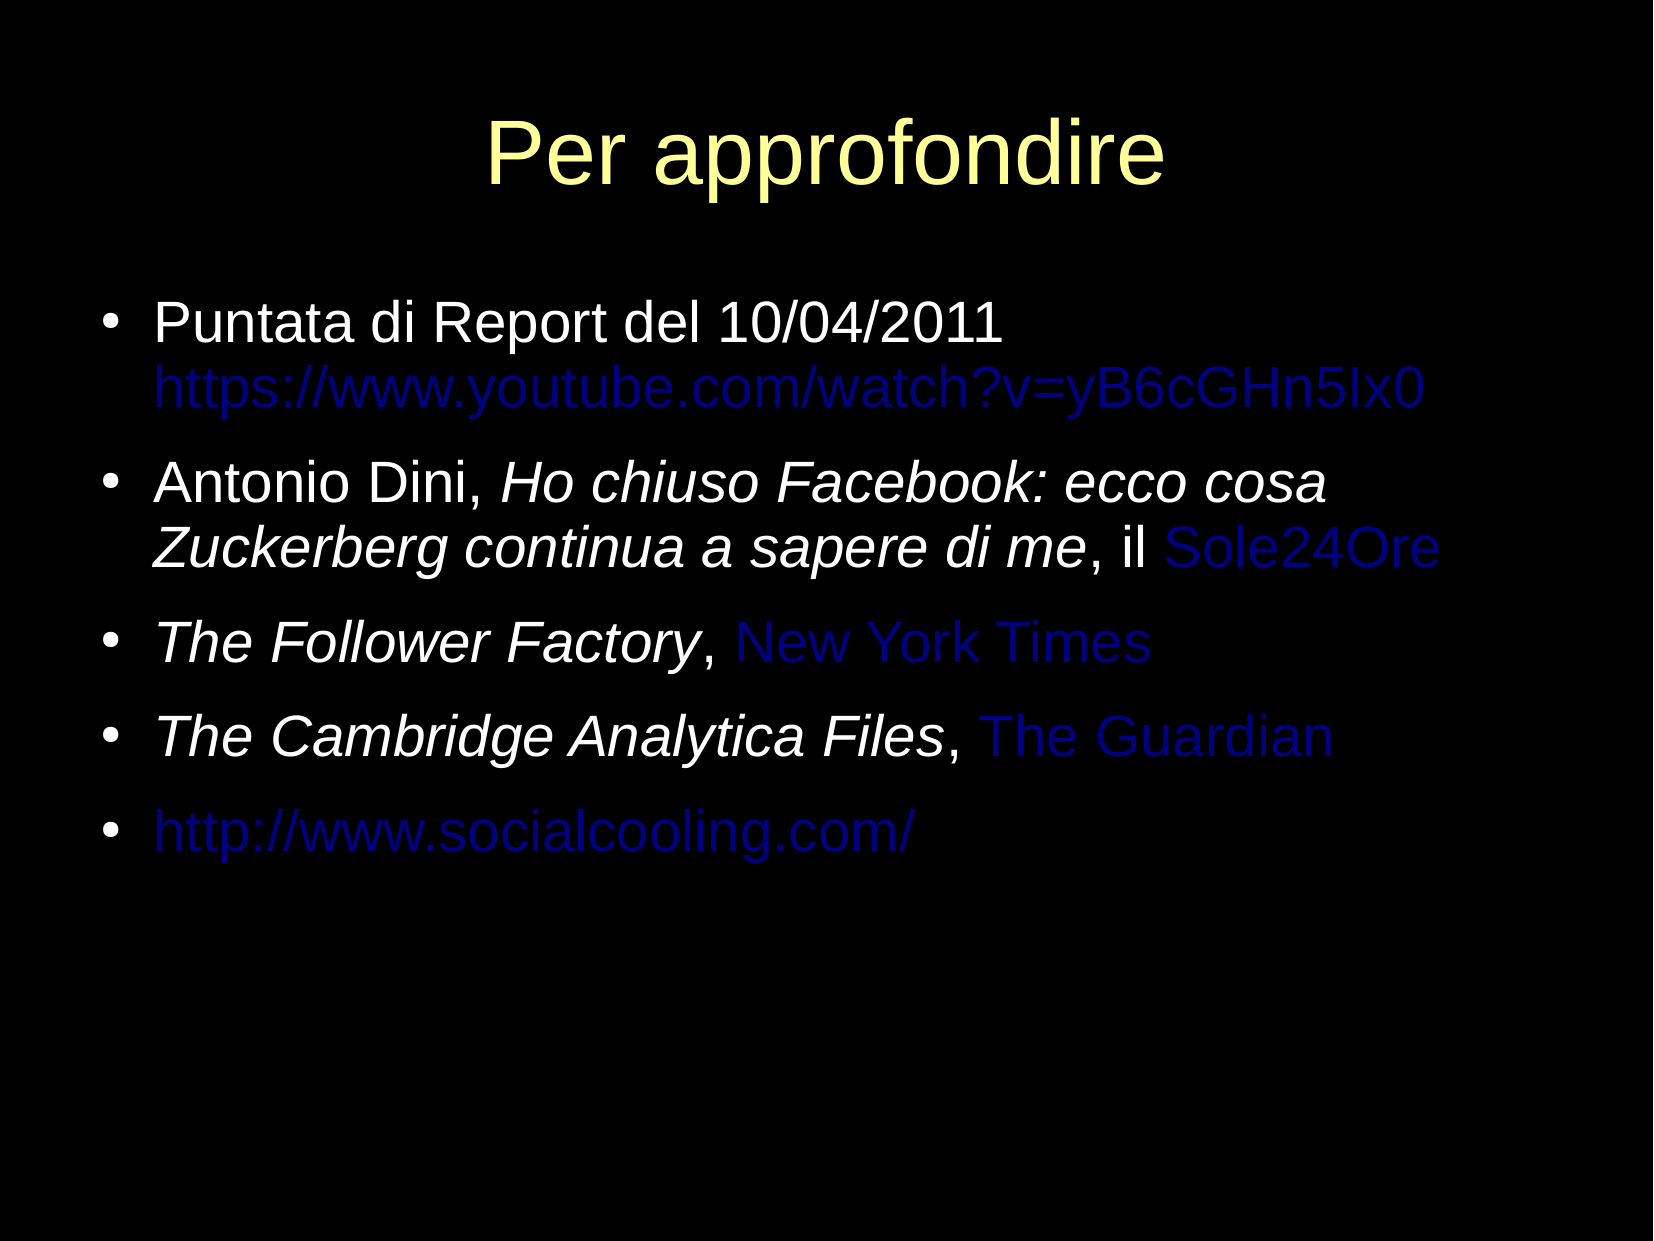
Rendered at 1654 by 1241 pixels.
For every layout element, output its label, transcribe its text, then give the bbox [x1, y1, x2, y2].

list Puntata di Report del 10/04/2011https://www.youtube.com/watch?v=yB6cGHn5Ix0 Antonio Dini, Ho chiuso Facebook: ecco cosa Zuckerberg continua a sapere di me, il Sole24Ore The Follower Factory, New York Times The Cambridge Analytica Files, The Guardian http://www.socialcooling.com/ [82, 290, 1571, 1126]
title Per approfondire [82, 49, 1571, 257]
